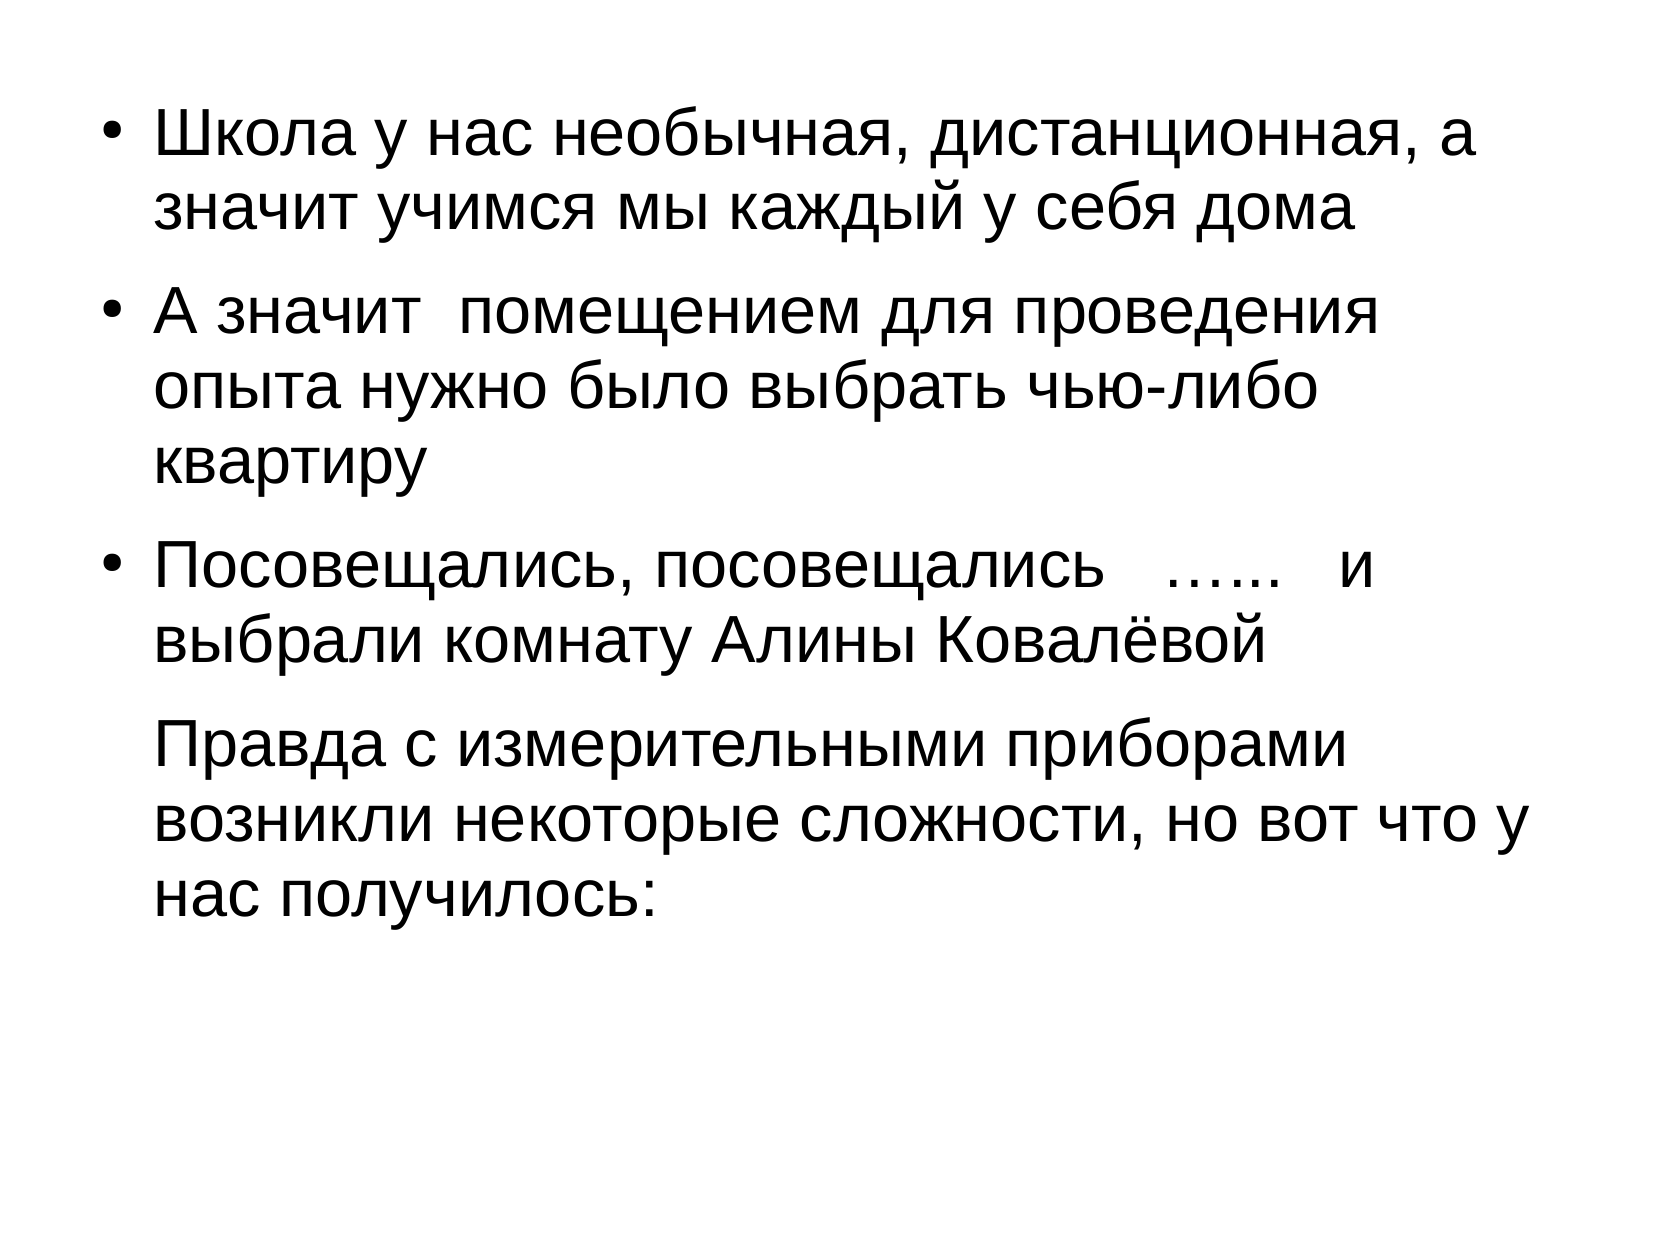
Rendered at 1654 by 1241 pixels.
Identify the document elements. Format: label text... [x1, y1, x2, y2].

list Школа у нас необычная, дистанционная, а значит учимся мы каждый у себя дома А значит помещением для проведения опыта нужно было выбрать чью-либо квартиру Посовещались, посовещались …... и выбрали комнату Алины Ковалёвой Правда с измерительными приборами возникли некоторые сложности, но вот что у нас получилось: [82, 94, 1571, 1099]
